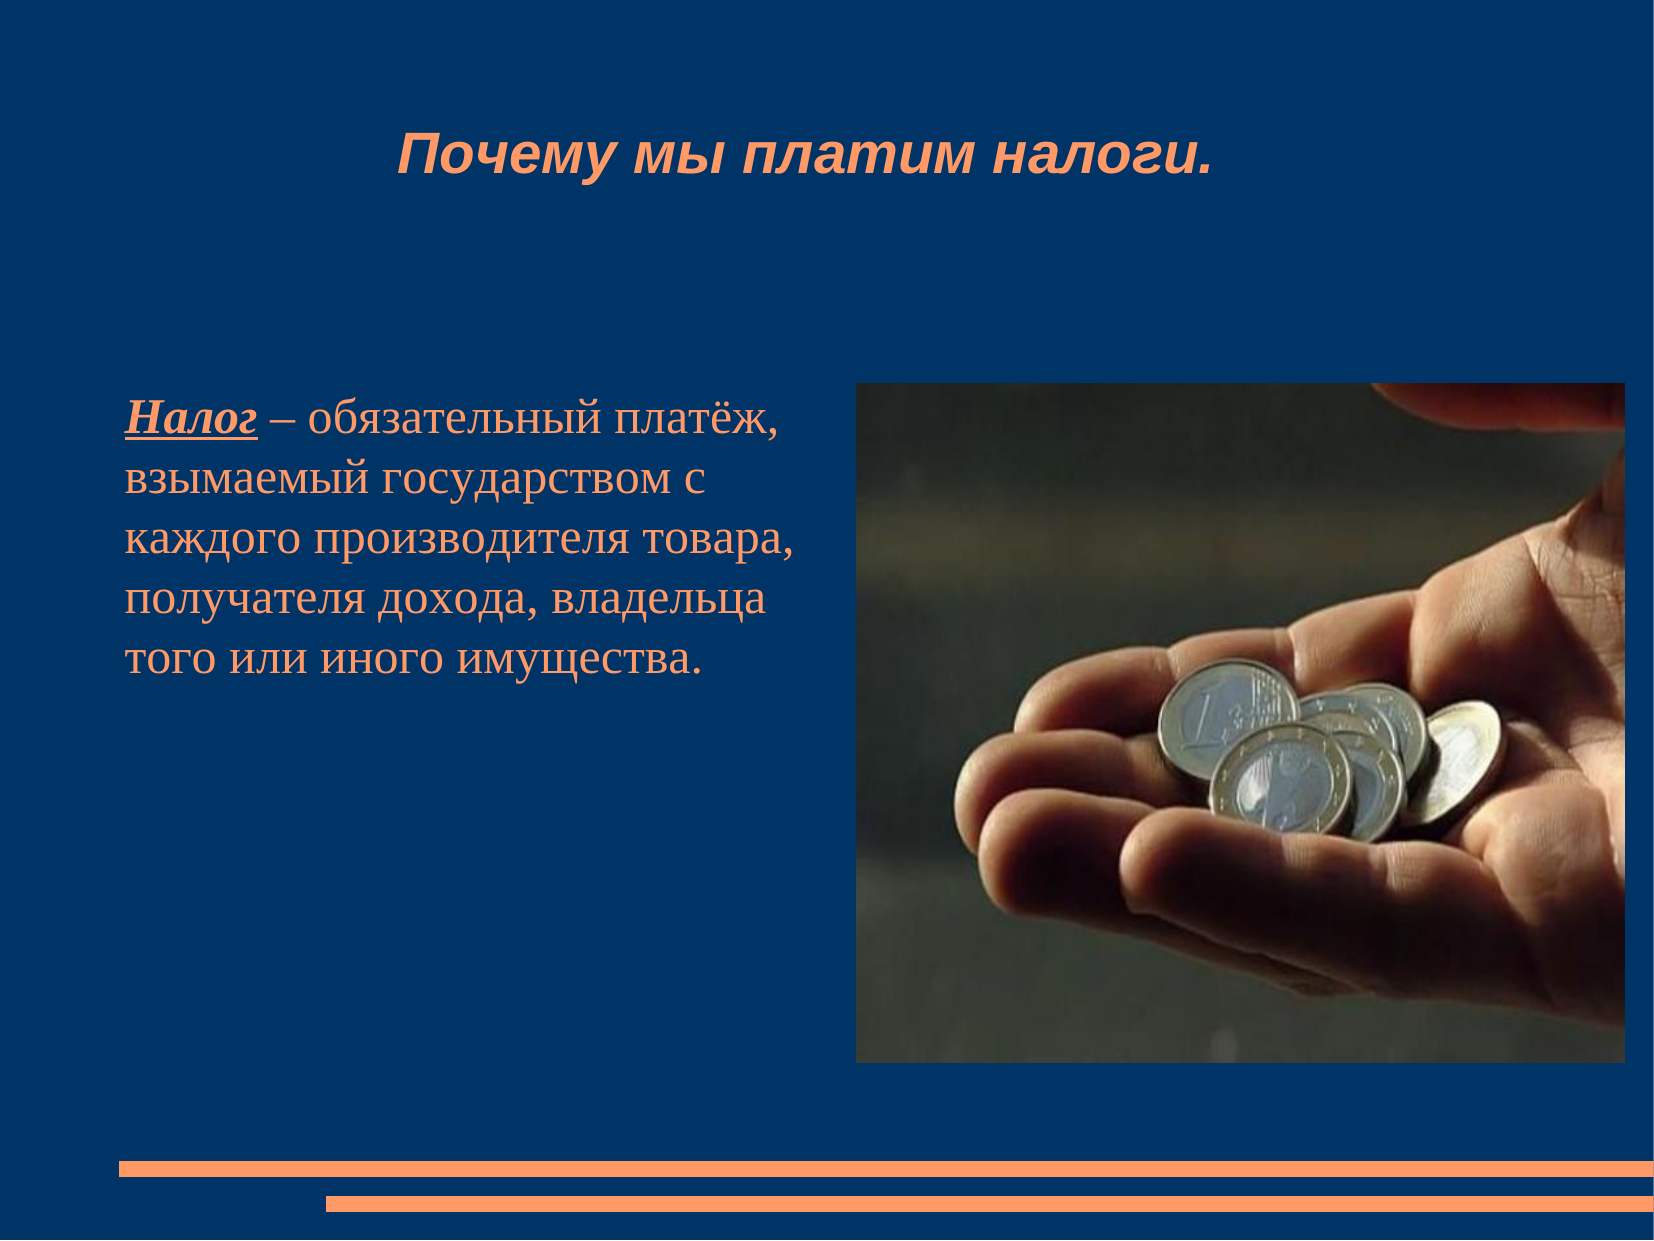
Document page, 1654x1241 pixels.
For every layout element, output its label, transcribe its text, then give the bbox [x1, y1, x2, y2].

picture [856, 383, 1625, 1063]
list Налог – обязательный платёж, взымаемый государством с каждого производителя товара, получателя дохода, владельца того или иного имущества. [124, 383, 827, 1194]
title Почему мы платим налоги. [121, 46, 1534, 254]
